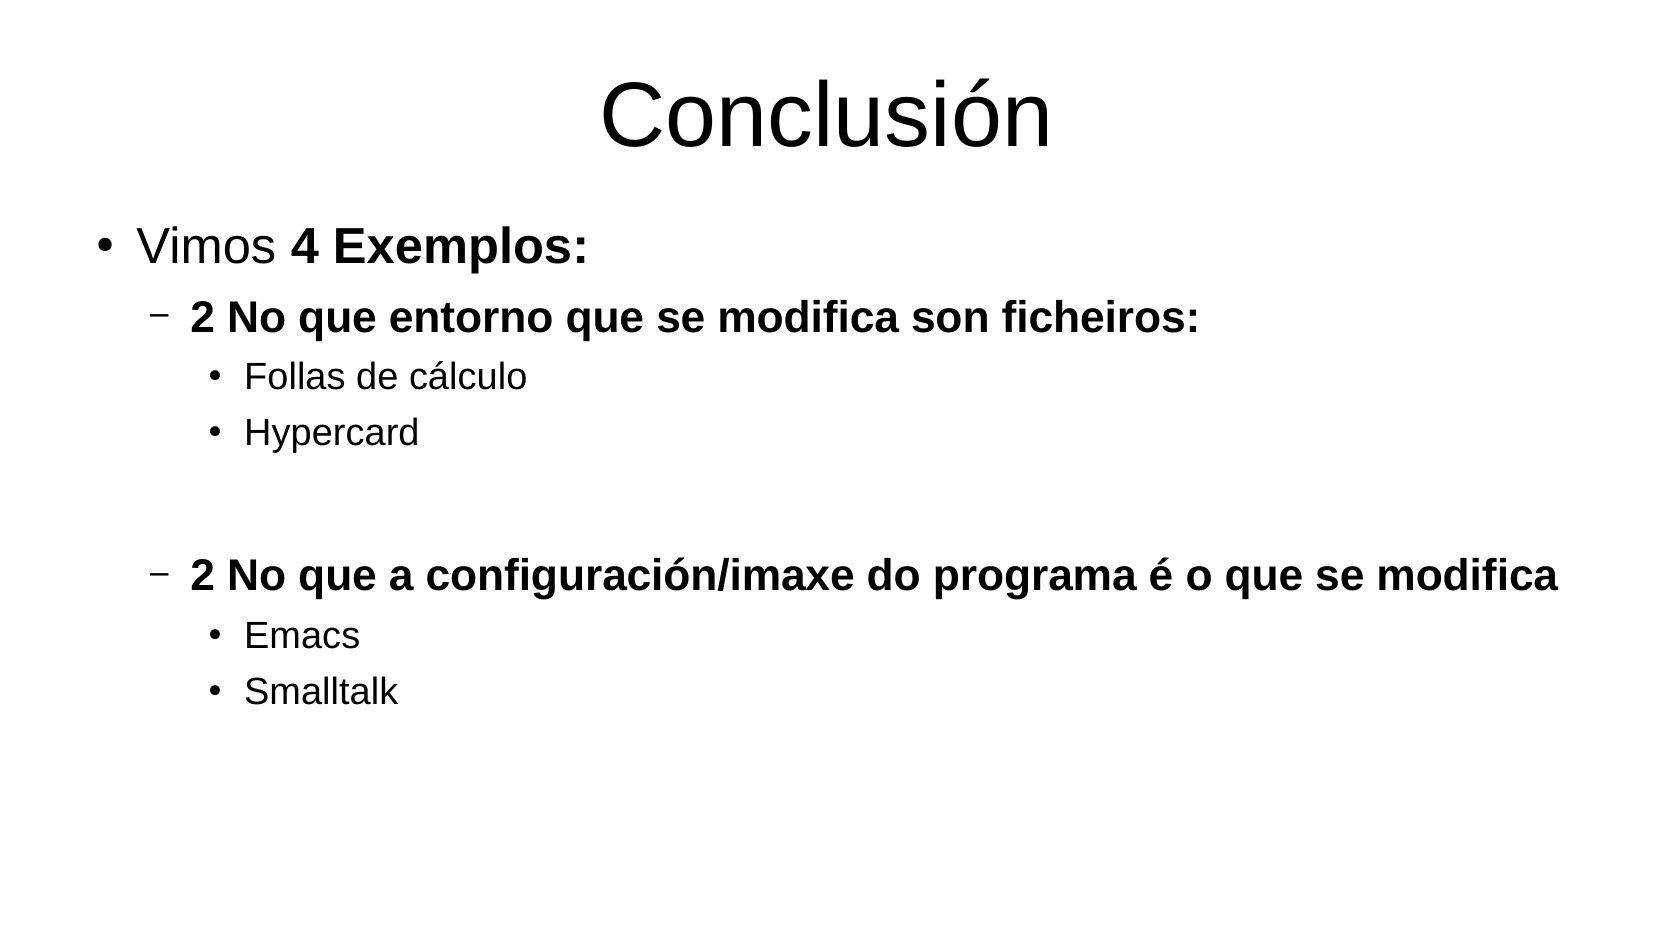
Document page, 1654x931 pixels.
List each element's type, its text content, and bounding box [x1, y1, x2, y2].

title Conclusión [82, 37, 1571, 193]
list Vimos 4 Exemplos: 2 No que entorno que se modifica son ficheiros: Follas de cálculo Hypercard 2 No que a configuración/imaxe do programa é o que se modifica Emacs Smalltalk [82, 217, 1571, 758]
